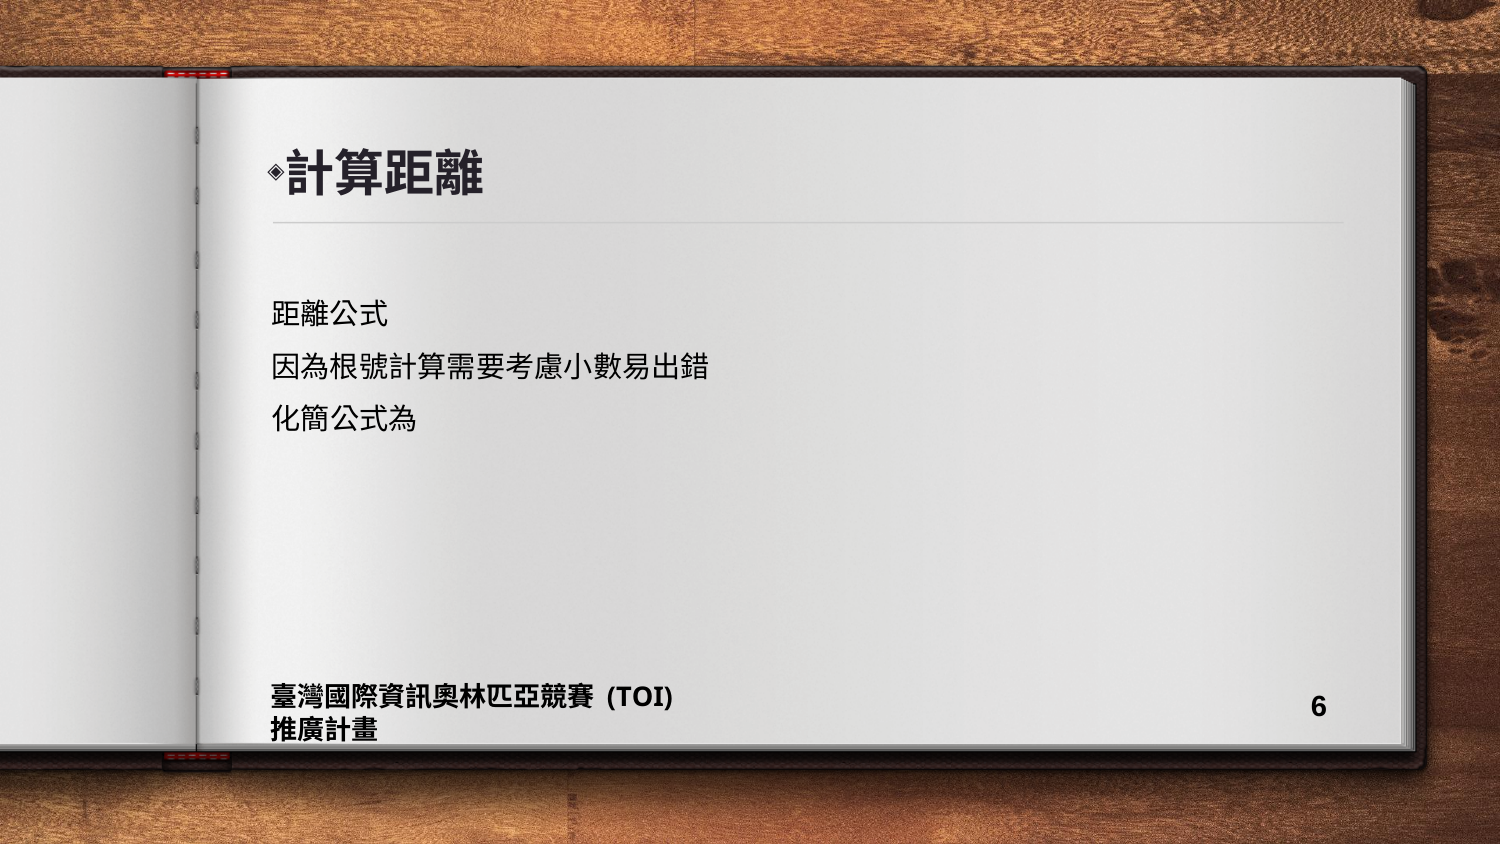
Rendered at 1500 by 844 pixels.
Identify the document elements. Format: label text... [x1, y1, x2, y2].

text_box 距離公式 因為根號計算需要考慮小數易出錯 化簡公式為 [256, 271, 1296, 643]
text_box 計算距離 [252, 126, 746, 216]
text_box [1295, 672, 1386, 737]
